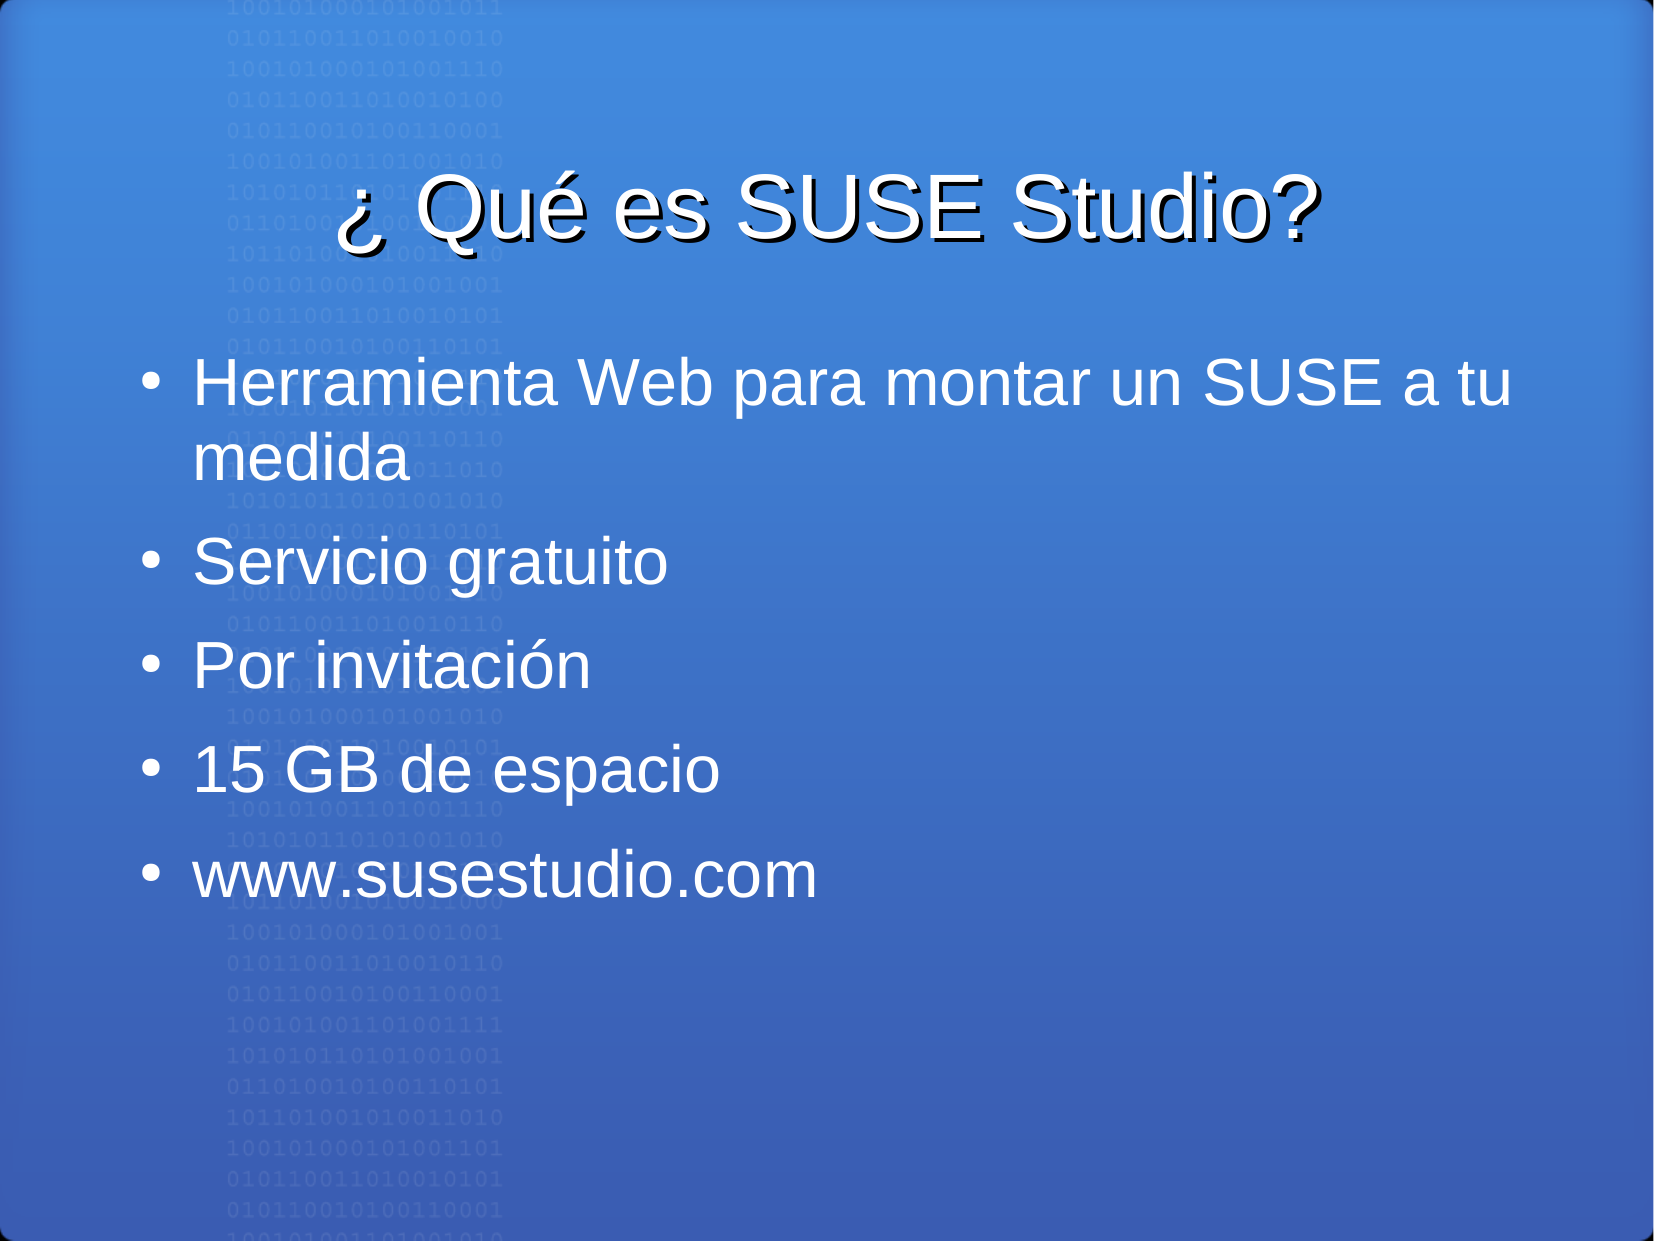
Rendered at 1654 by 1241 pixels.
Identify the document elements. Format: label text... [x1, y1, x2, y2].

title ¿ Qué es SUSE Studio? [121, 110, 1534, 303]
picture [0, 0, 1654, 1241]
list Herramienta Web para montar un SUSE a tu medida Servicio gratuito Por invitación 15 GB de espacio www.susestudio.com [121, 344, 1534, 1112]
